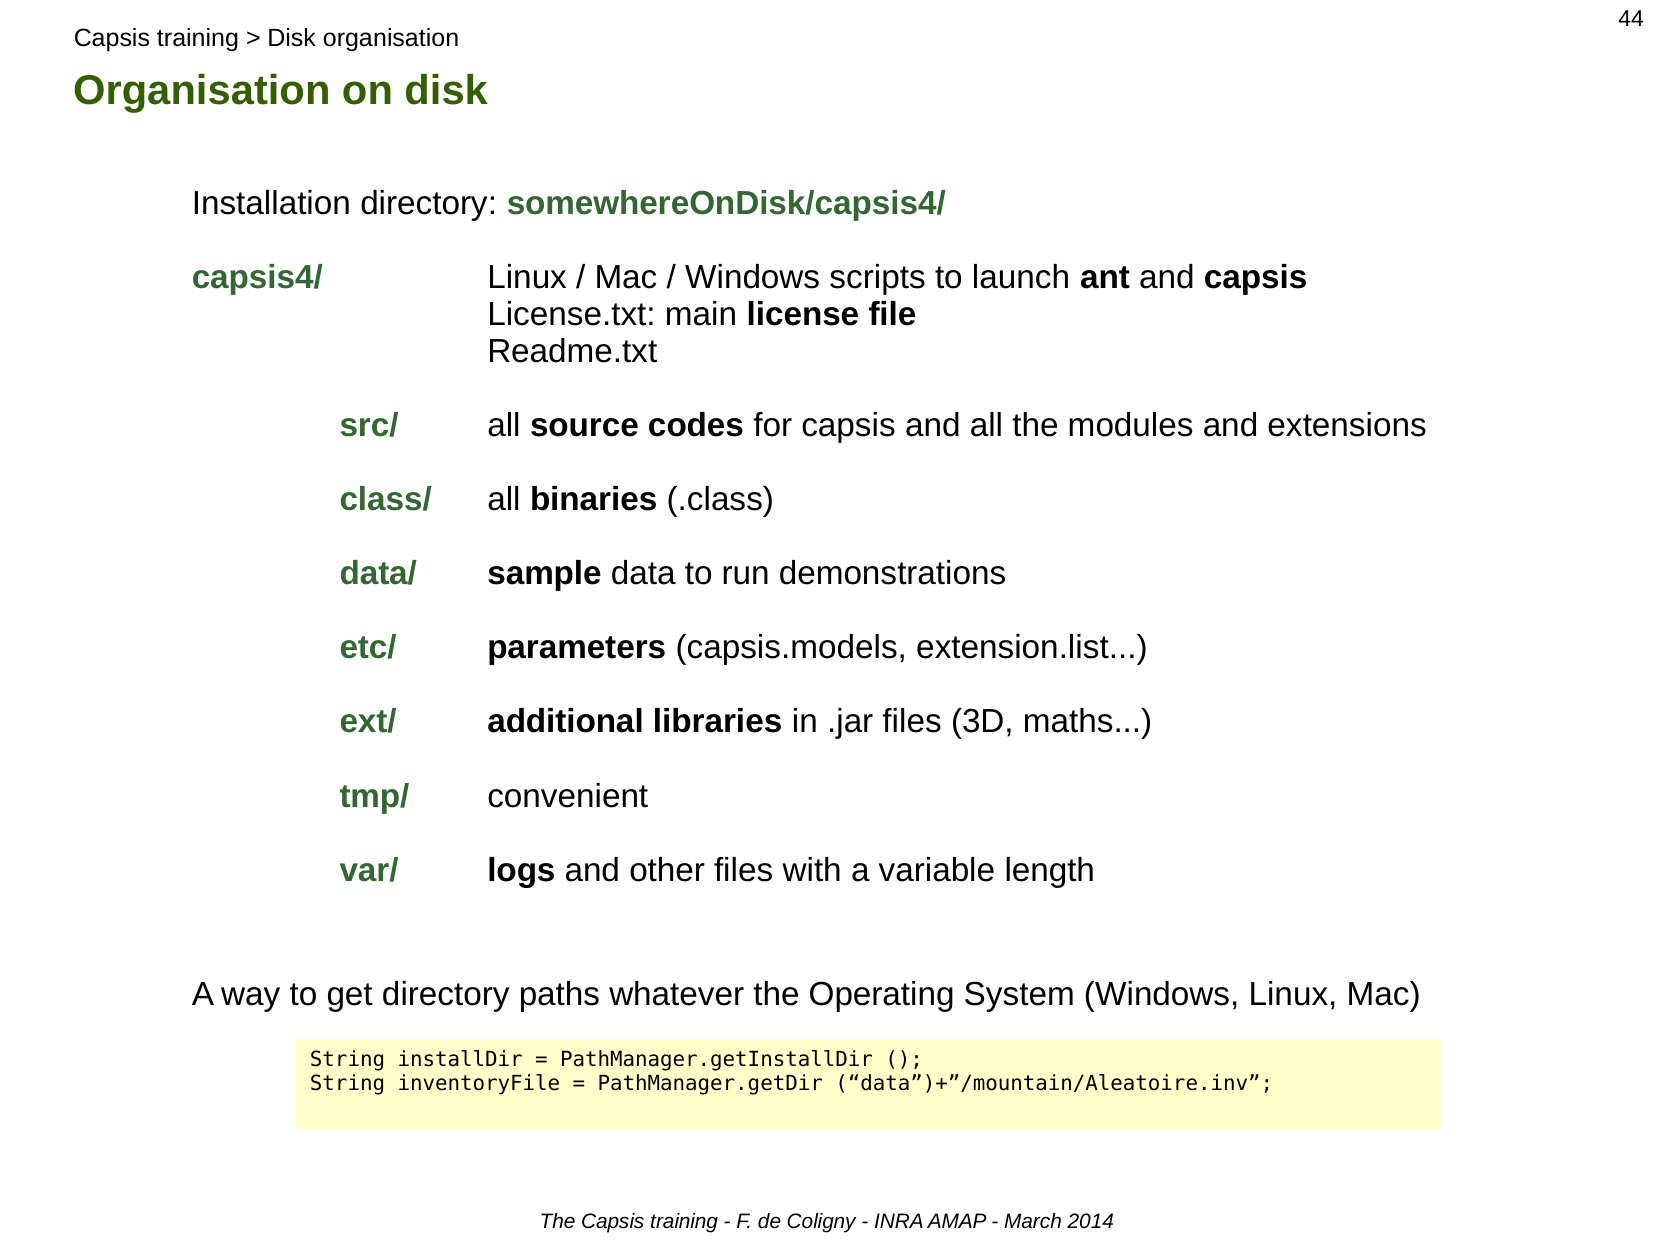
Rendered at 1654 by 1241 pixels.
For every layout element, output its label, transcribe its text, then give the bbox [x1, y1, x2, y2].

text_box The Capsis training - F. de Coligny - INRA AMAP - March 2014 [0, 1201, 1654, 1241]
text_box Organisation on disk [58, 59, 1151, 122]
text_box String installDir = PathManager.getInstallDir (); String inventoryFile = PathManager.getDir (“data”)+”/mountain/Aleatoire.inv”; [295, 1039, 1441, 1130]
text_box Installation directory: somewhereOnDisk/capsis4/ capsis4/ Linux / Mac / Windows scripts to launch ant and capsis License.txt: main license file Readme.txt src/ all source codes for capsis and all the modules and extensions class/ all binaries (.class) data/ sample data to run demonstrations etc/ parameters (capsis.models, extension.list...) ext/ additional libraries in .jar files (3D, maths...) tmp/ convenient var/ logs and other files with a variable length [177, 177, 1526, 942]
text_box A way to get directory paths whatever the Operating System (Windows, Linux, Mac) [177, 968, 1524, 1021]
text_box Capsis training > Disk organisation [59, 16, 1004, 60]
